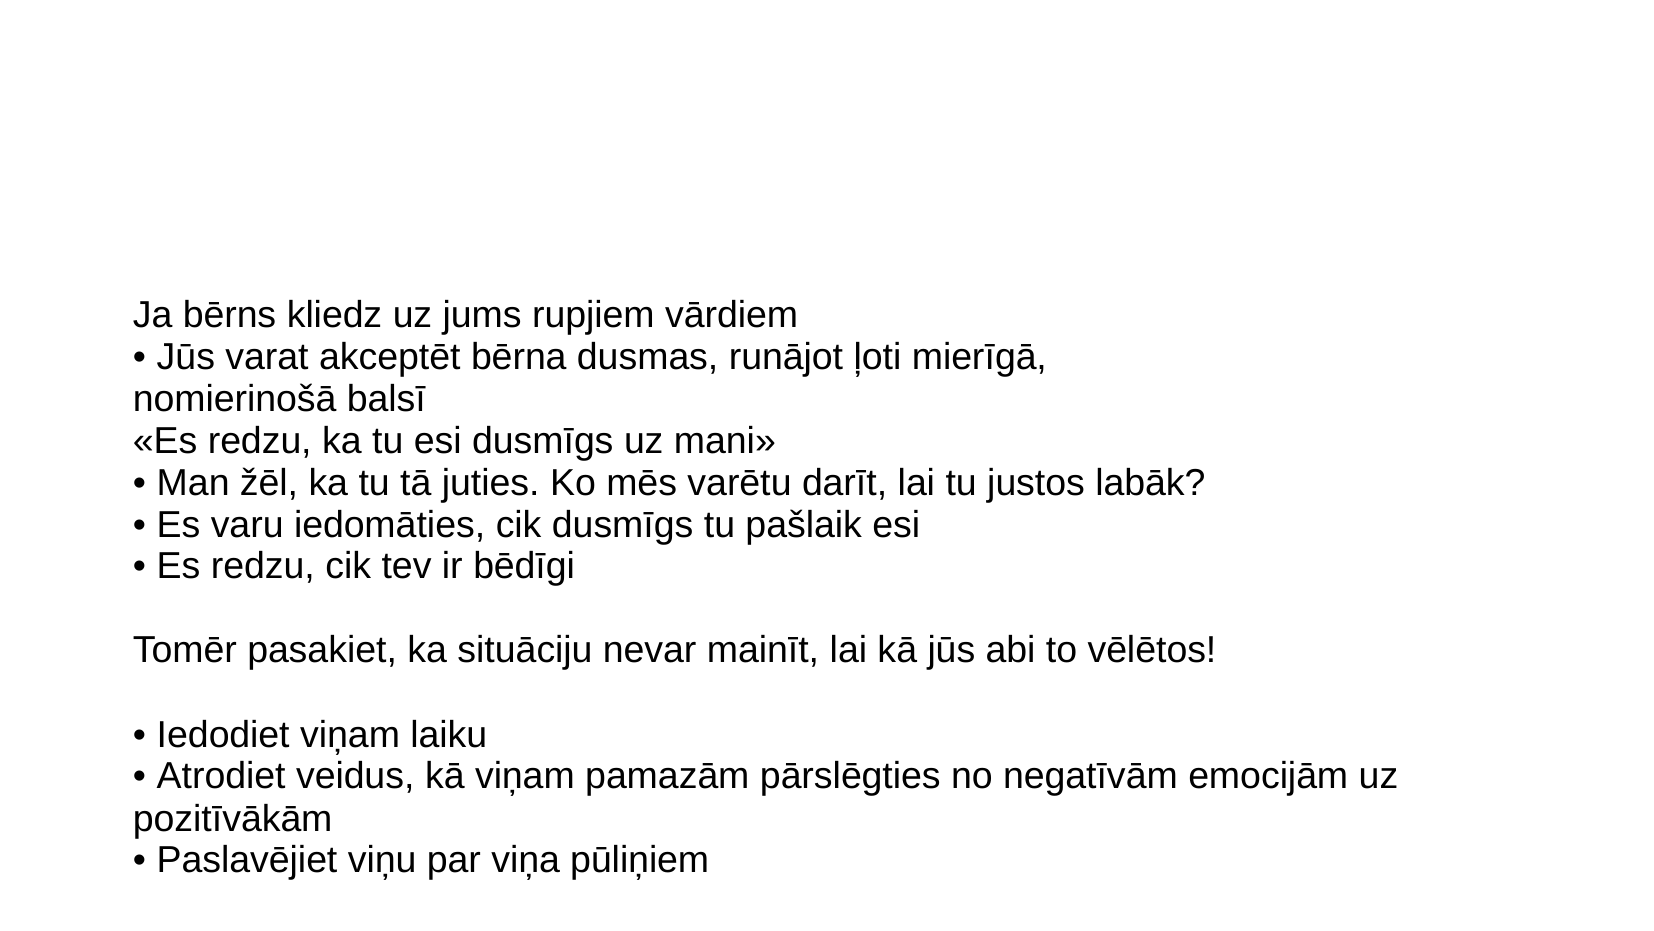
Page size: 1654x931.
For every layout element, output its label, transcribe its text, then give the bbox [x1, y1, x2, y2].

text_box Ja bērns kliedz uz jums rupjiem vārdiem • Jūs varat akceptēt bērna dusmas, runājot ļoti mierīgā, nomierinošā balsī «Es redzu, ka tu esi dusmīgs uz mani» • Man žēl, ka tu tā juties. Ko mēs varētu darīt, lai tu justos labāk? • Es varu iedomāties, cik dusmīgs tu pašlaik esi • Es redzu, cik tev ir bēdīgi Tomēr pasakiet, ka situāciju nevar mainīt, lai kā jūs abi to vēlētos! • Iedodiet viņam laiku • Atrodiet veidus, kā viņam pamazām pārslēgties no negatīvām emocijām uz pozitīvākām • Paslavējiet viņu par viņa pūliņiem [118, 285, 1654, 889]
